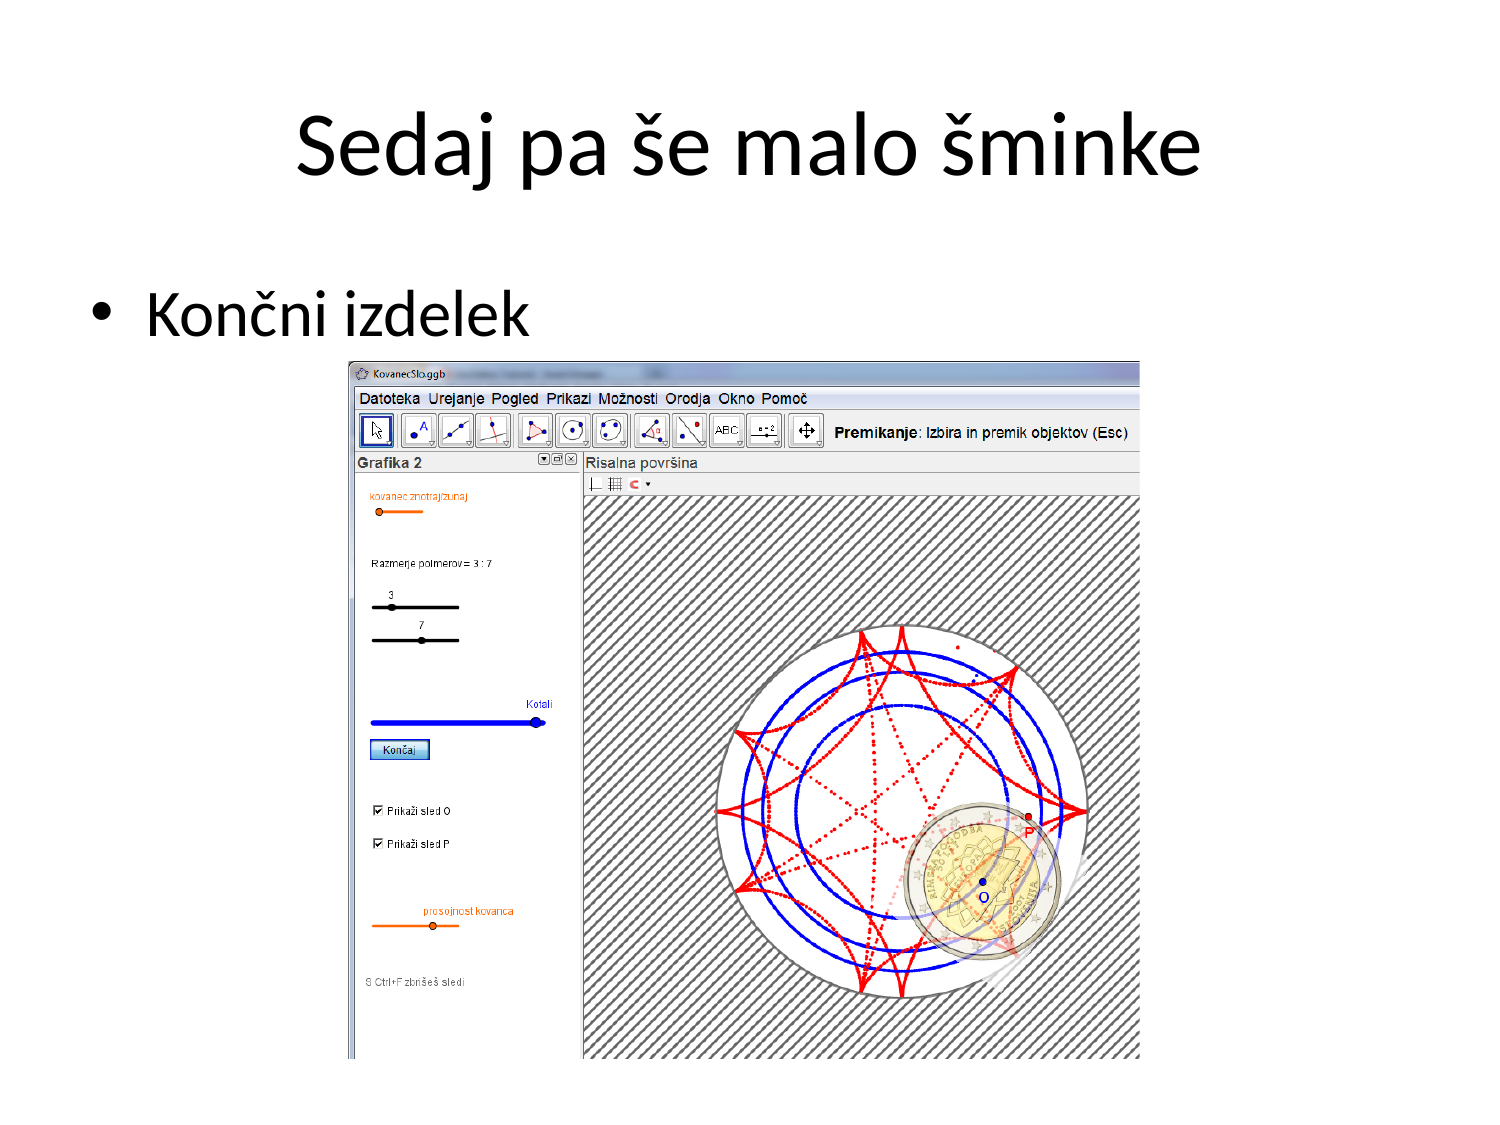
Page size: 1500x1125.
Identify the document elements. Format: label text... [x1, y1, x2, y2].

title Sedaj pa še malo šminke [75, 45, 1425, 233]
list Končni izdelek [75, 262, 1425, 1005]
picture [348, 361, 1140, 1059]
